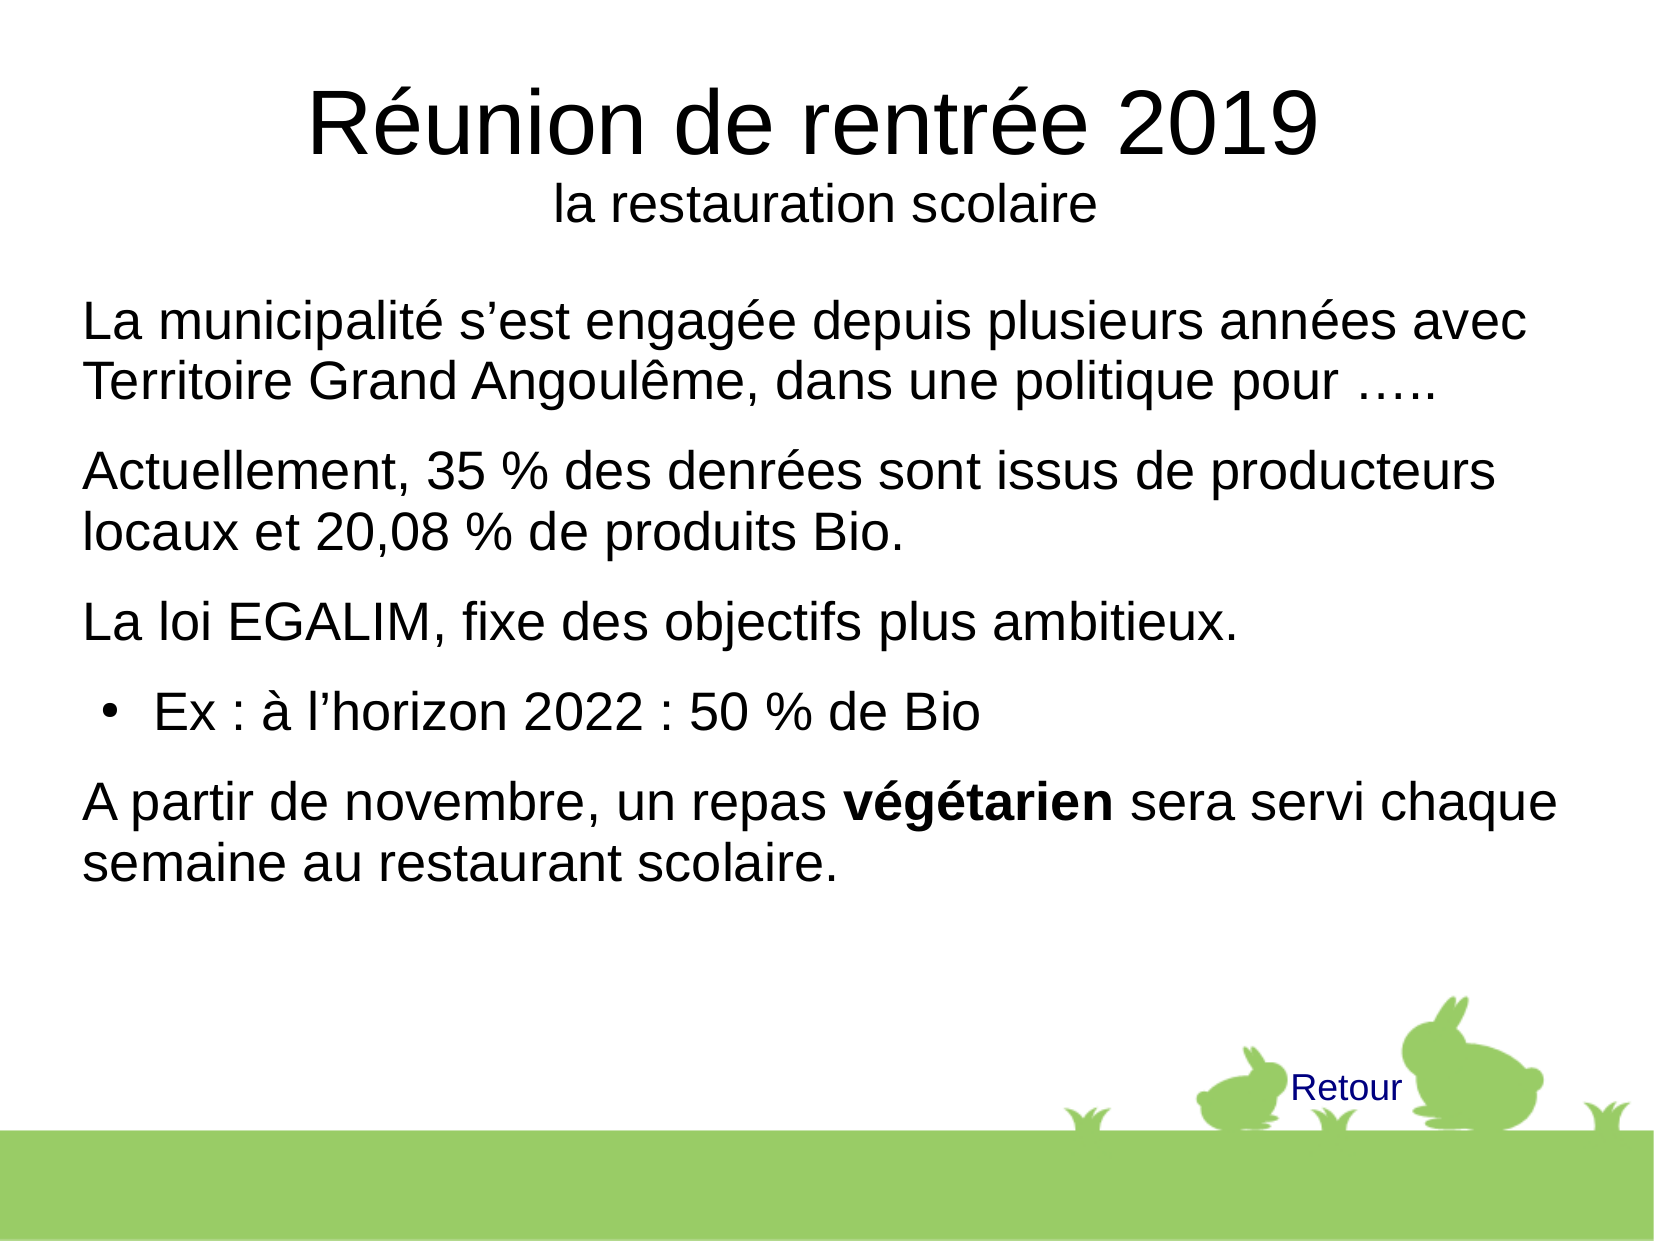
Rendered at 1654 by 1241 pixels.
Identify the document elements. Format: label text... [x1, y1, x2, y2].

text_box Retour [1275, 1058, 1441, 1123]
picture [0, 0, 1654, 1241]
title Réunion de rentrée 2019 la restauration scolaire [82, 49, 1571, 257]
list La municipalité s’est engagée depuis plusieurs années avec Territoire Grand Angoulême, dans une politique pour ….. Actuellement, 35 % des denrées sont issus de producteurs locaux et 20,08 % de produits Bio. La loi EGALIM, fixe des objectifs plus ambitieux. Ex : à l’horizon 2022 : 50 % de Bio A partir de novembre, un repas végétarien sera servi chaque semaine au restaurant scolaire. [82, 290, 1571, 1010]
